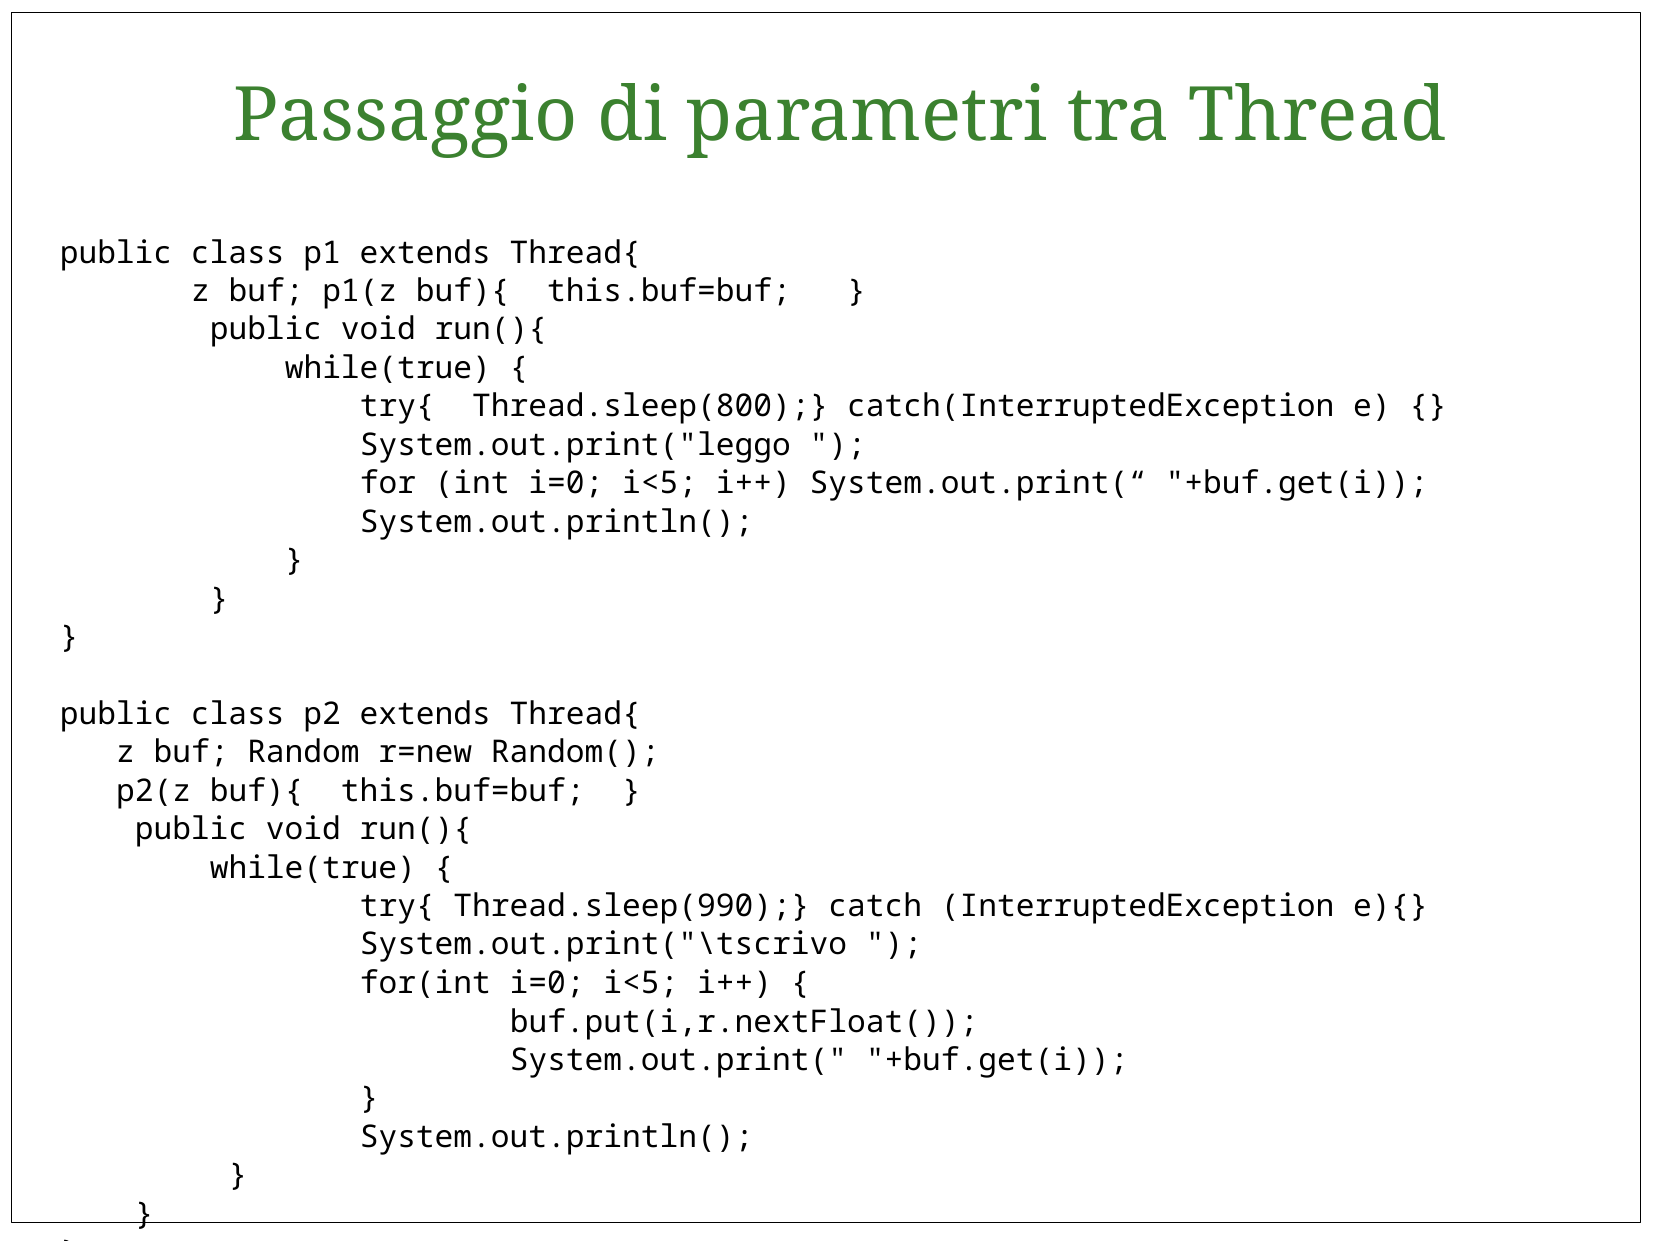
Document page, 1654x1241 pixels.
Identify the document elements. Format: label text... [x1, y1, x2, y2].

title Passaggio di parametri tra Thread [82, 8, 1571, 216]
text_box public class p1 extends Thread{ z buf; p1(z buf){ this.buf=buf; } public void run(){ while(true) { try{ Thread.sleep(800);} catch(InterruptedException e) {} System.out.print("leggo "); for (int i=0; i<5; i++) System.out.print(“ "+buf.get(i)); System.out.println(); } } } public class p2 extends Thread{ z buf; Random r=new Random(); p2(z buf){ this.buf=buf; } public void run(){ while(true) { try{ Thread.sleep(990);} catch (InterruptedException e){} System.out.print("\tscrivo "); for(int i=0; i<5; i++) { buf.put(i,r.nextFloat()); System.out.print(" "+buf.get(i)); } System.out.println(); } } } [45, 225, 1591, 1131]
